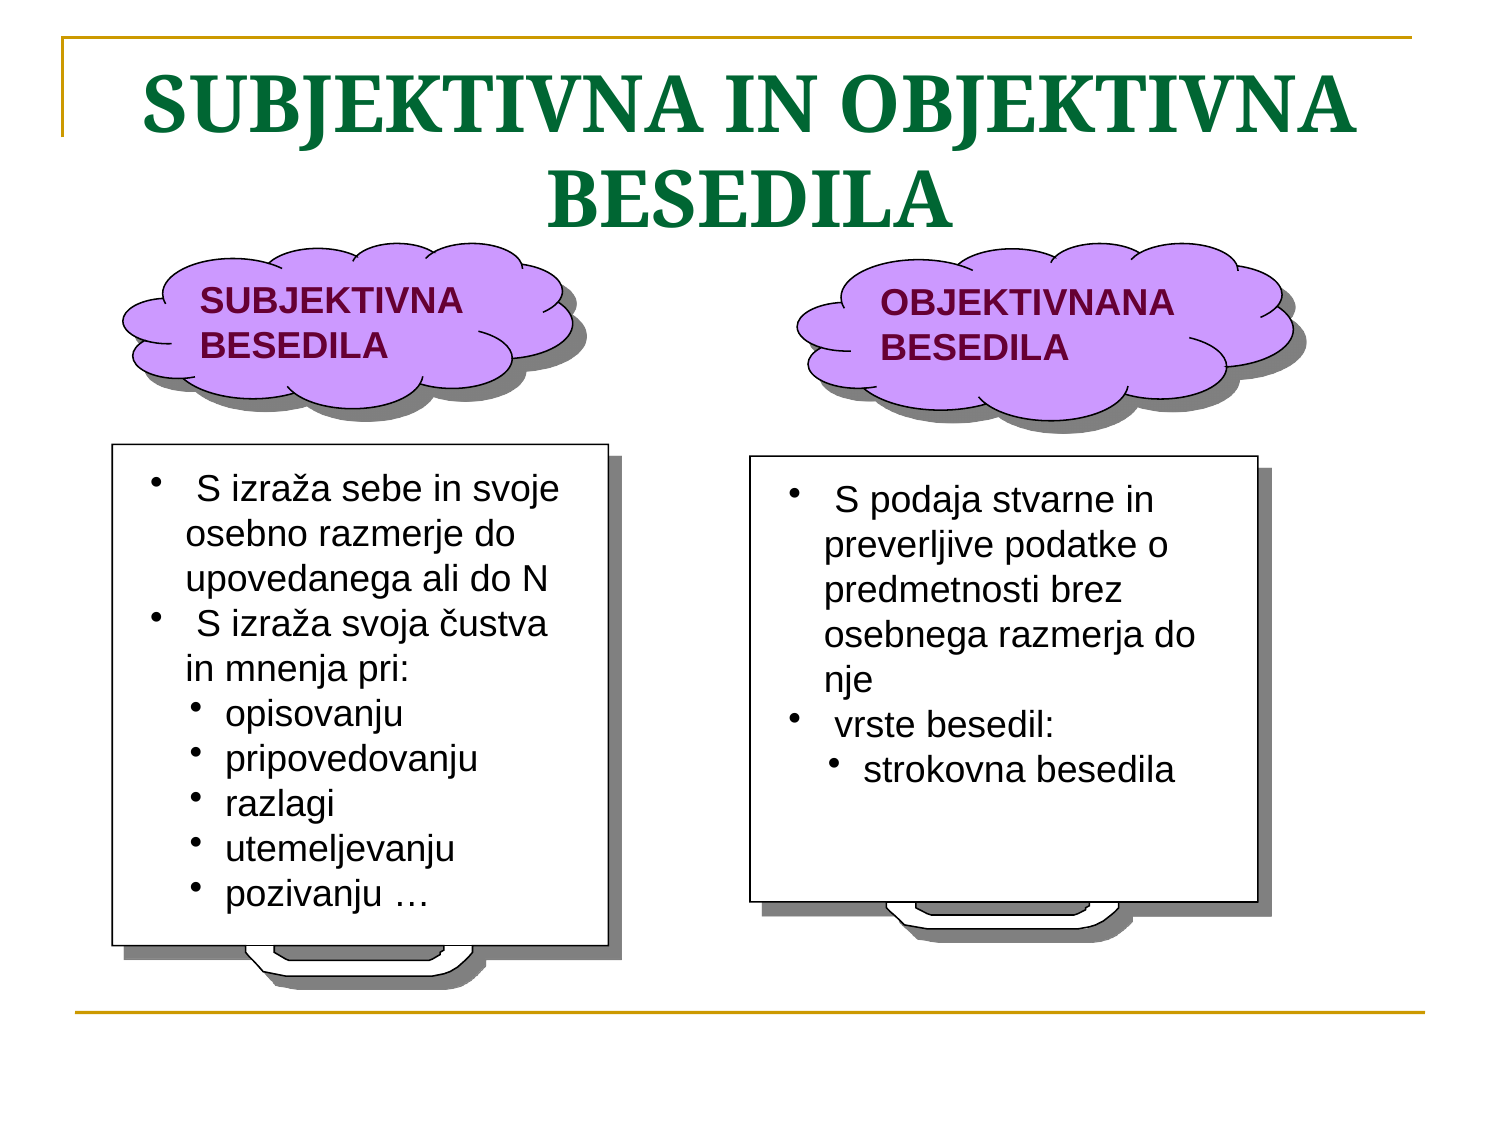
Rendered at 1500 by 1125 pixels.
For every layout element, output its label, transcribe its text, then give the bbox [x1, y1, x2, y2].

text_box S izraža sebe in svoje osebno razmerje do upovedanega ali do N S izraža svoja čustva in mnenja pri: opisovanju pripovedovanju razlagi utemeljevanju pozivanju … [112, 444, 609, 977]
text_box OBJEKTIVNANA BESEDILA [797, 243, 1294, 421]
text_box SUBJEKTIVNA BESEDILA [122, 243, 573, 409]
text_box S podaja stvarne in preverljive podatke o predmetnosti brez osebnega razmerja do nje vrste besedil: strokovna besedila [750, 456, 1258, 929]
title SUBJEKTIVNA IN OBJEKTIVNA BESEDILA [75, 45, 1425, 233]
